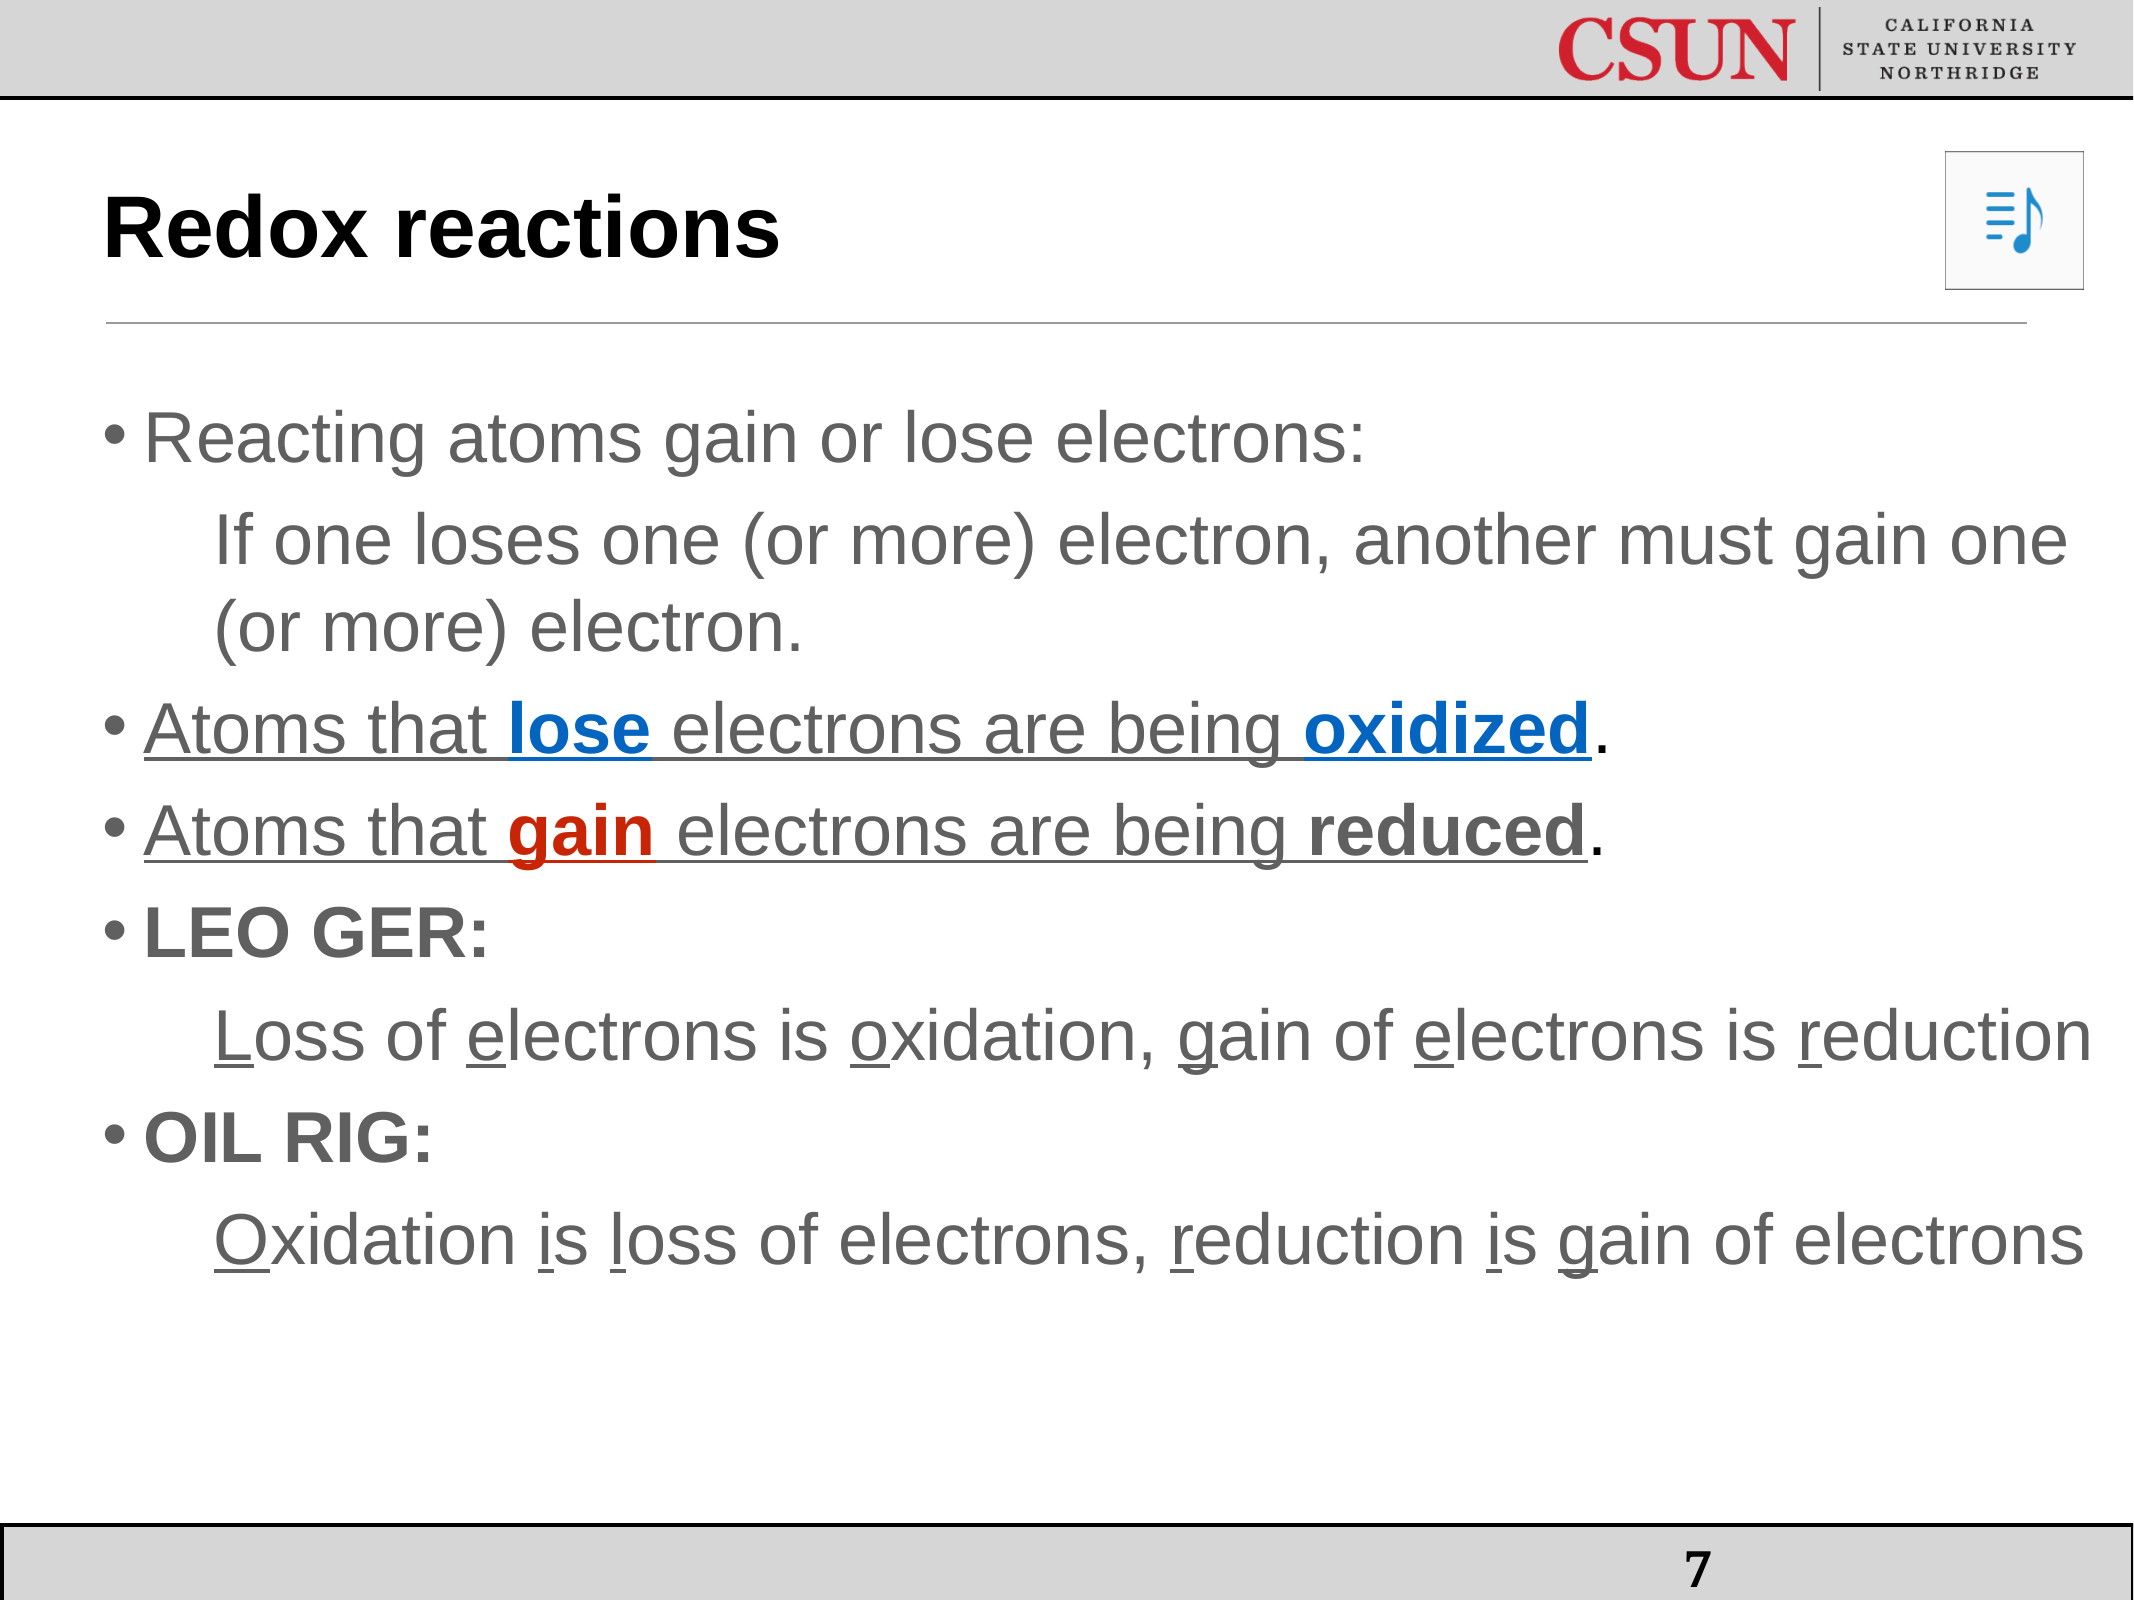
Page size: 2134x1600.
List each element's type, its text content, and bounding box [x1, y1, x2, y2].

picture [1559, 7, 2076, 91]
title Redox reactions [93, 104, 2040, 284]
text_box [1943, 150, 2086, 292]
list Reacting atoms gain or lose electrons: If one loses one (or more) electron, another must gain one (or more) electron. Atoms that lose electrons are being oxidized. Atoms that gain electrons are being reduced. LEO GER: Loss of electrons is oxidation, gain of electrons is reduction OIL RIG: Oxidation is loss of electrons, reduction is gain of electrons [93, 382, 2116, 1460]
